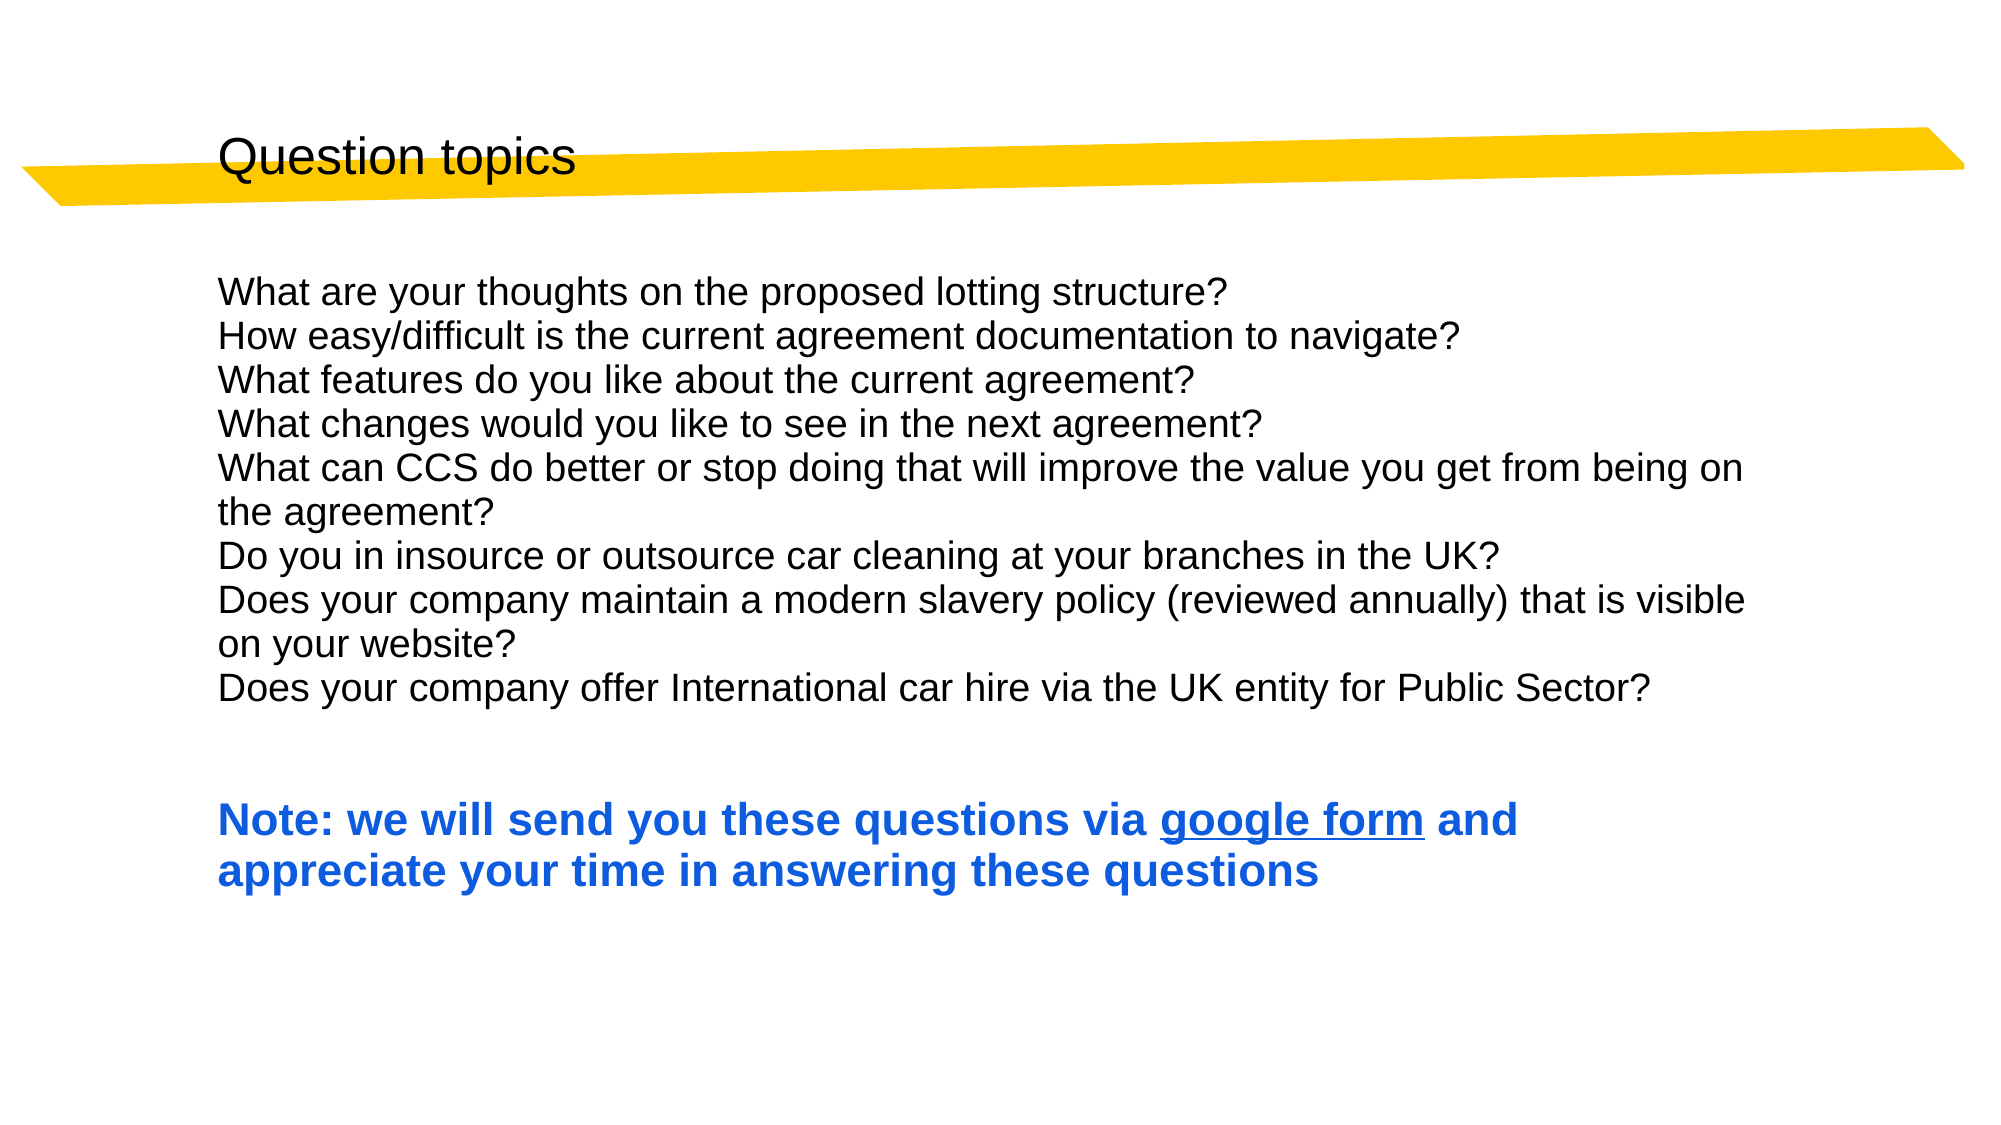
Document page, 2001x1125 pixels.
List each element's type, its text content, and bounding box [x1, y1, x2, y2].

text_box Question topics What are your thoughts on the proposed lotting structure? How easy/difficult is the current agreement documentation to navigate? What features do you like about the current agreement? What changes would you like to see in the next agreement? What can CCS do better or stop doing that will improve the value you get from being on the agreement? Do you in insource or outsource car cleaning at your branches in the UK? Does your company maintain a modern slavery policy (reviewed annually) that is visible on your website? Does your company offer International car hire via the UK entity for Public Sector? Note: we will send you these questions via google form and appreciate your time in answering these questions [197, 107, 1770, 1018]
